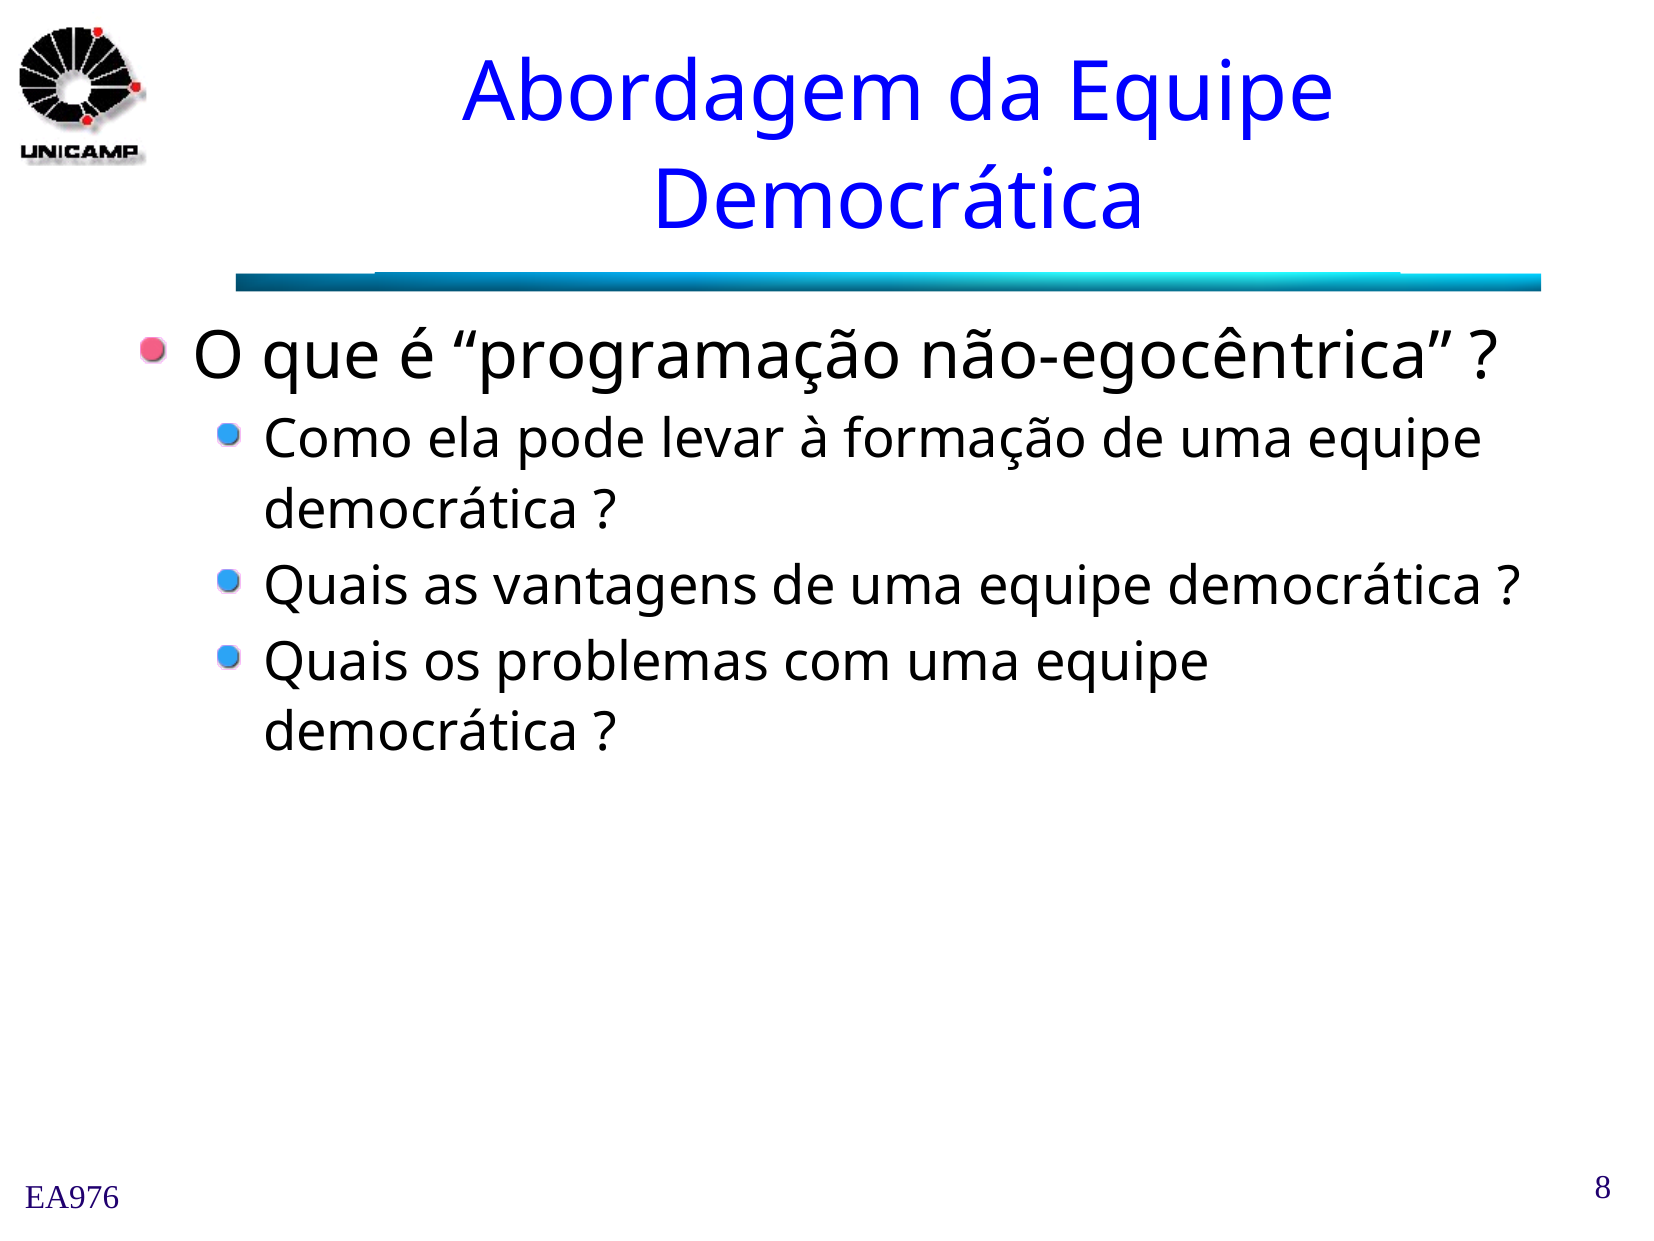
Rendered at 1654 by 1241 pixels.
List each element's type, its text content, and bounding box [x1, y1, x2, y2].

list O que é “programação não-egocêntrica” ? Como ela pode levar à formação de uma equipe democrática ? Quais as vantagens de uma equipe democrática ? Quais os problemas com uma equipe democrática ? [121, 309, 1534, 1182]
title Abordagem da Equipe Democrática [264, 57, 1534, 250]
picture [125, 272, 1654, 295]
